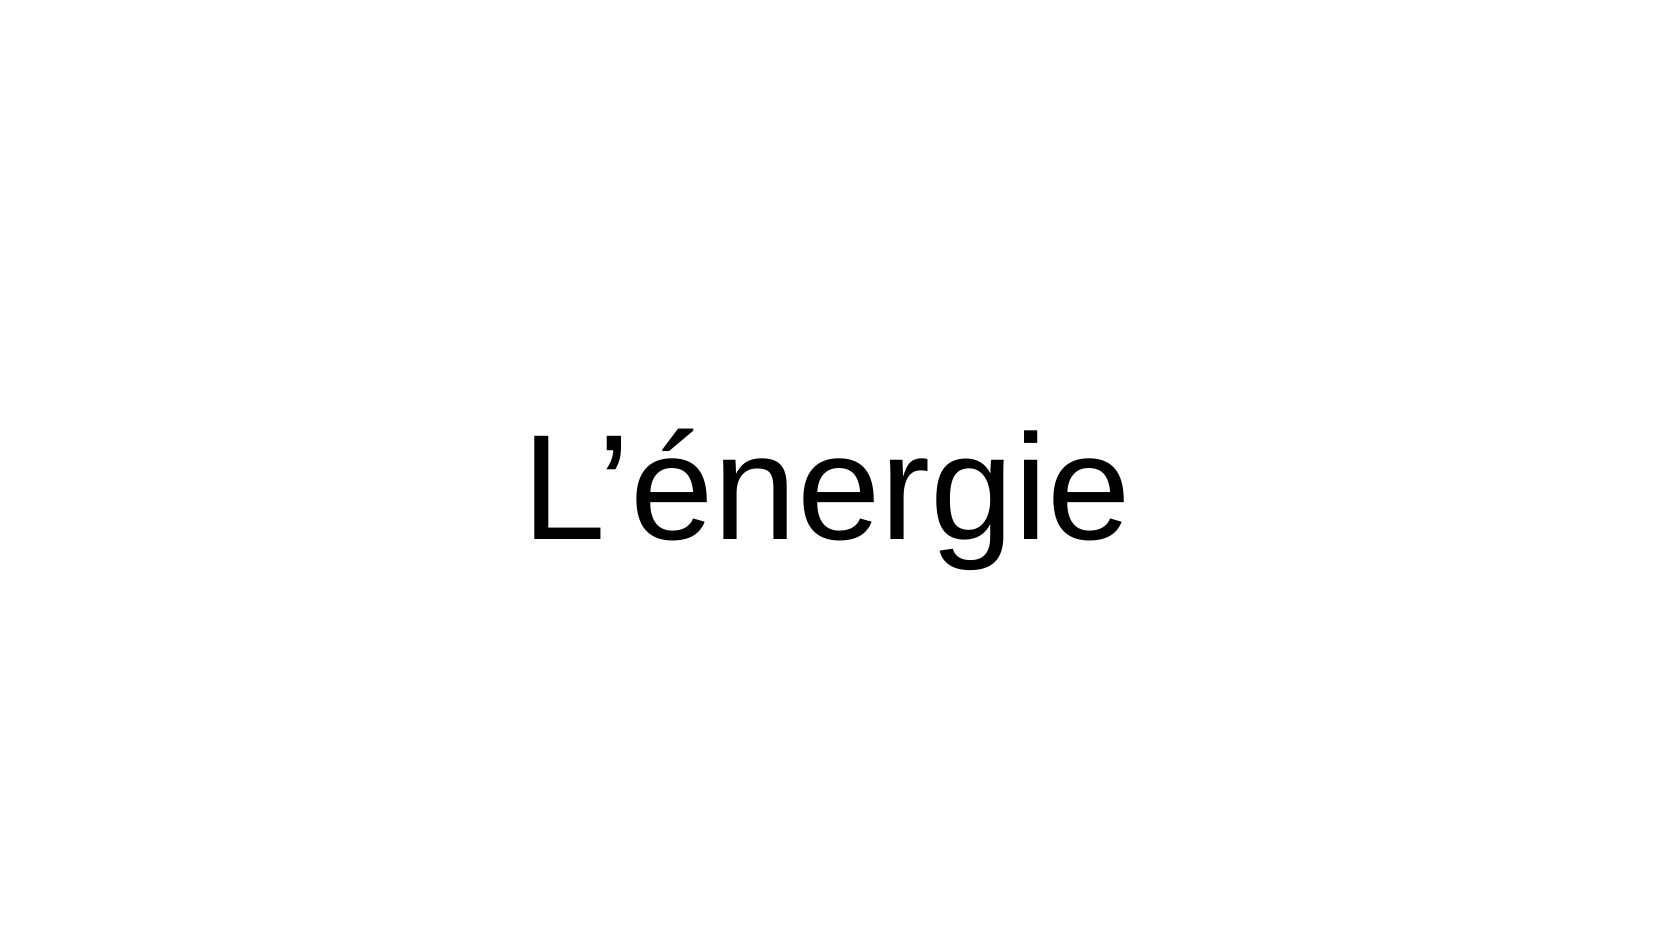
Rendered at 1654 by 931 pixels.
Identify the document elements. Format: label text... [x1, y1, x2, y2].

subtitle L’énergie [82, 217, 1571, 758]
